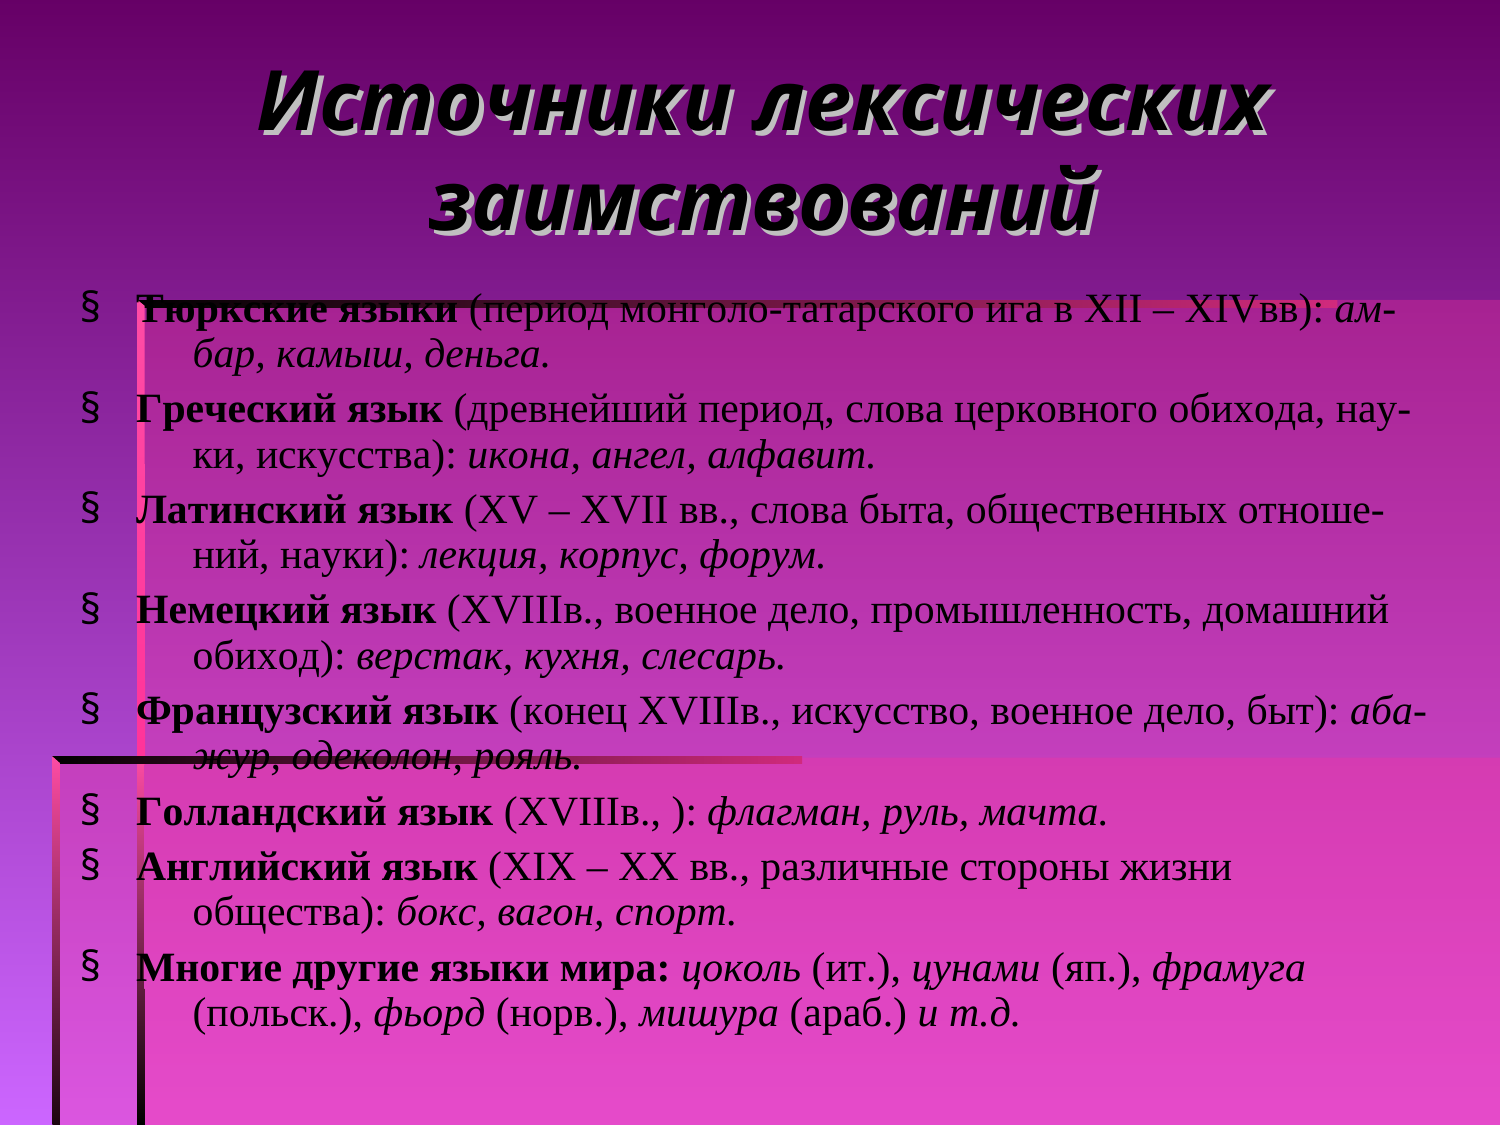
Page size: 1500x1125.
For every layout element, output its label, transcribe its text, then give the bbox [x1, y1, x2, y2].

title Источники лексических заимствований [75, 40, 1451, 221]
list Тюркские языки (период монголо-татарского ига в ХII – ХIVвв): ам-бар, камыш, деньга. Греческий язык (древнейший период, слова церковного обихода, нау-ки, искусства): икона, ангел, алфавит. Латинский язык (ХV – ХVII вв., слова быта, общественных отноше-ний, науки): лекция, корпус, форум. Немецкий язык (ХVIIIв., военное дело, промышленность, домашний обиход): верстак, кухня, слесарь. Французский язык (конец ХVIIIв., искусство, военное дело, быт): аба-жур, одеколон, рояль. Голландский язык (ХVIIIв., ): флагман, руль, мачта. Английский язык (XIX – XX вв., различные стороны жизни общества): бокс, вагон, спорт. Многие другие языки мира: цоколь (ит.), цунами (яп.), фрамуга (польск.), фьорд (норв.), мишура (араб.) и т.д. [64, 278, 1452, 1059]
